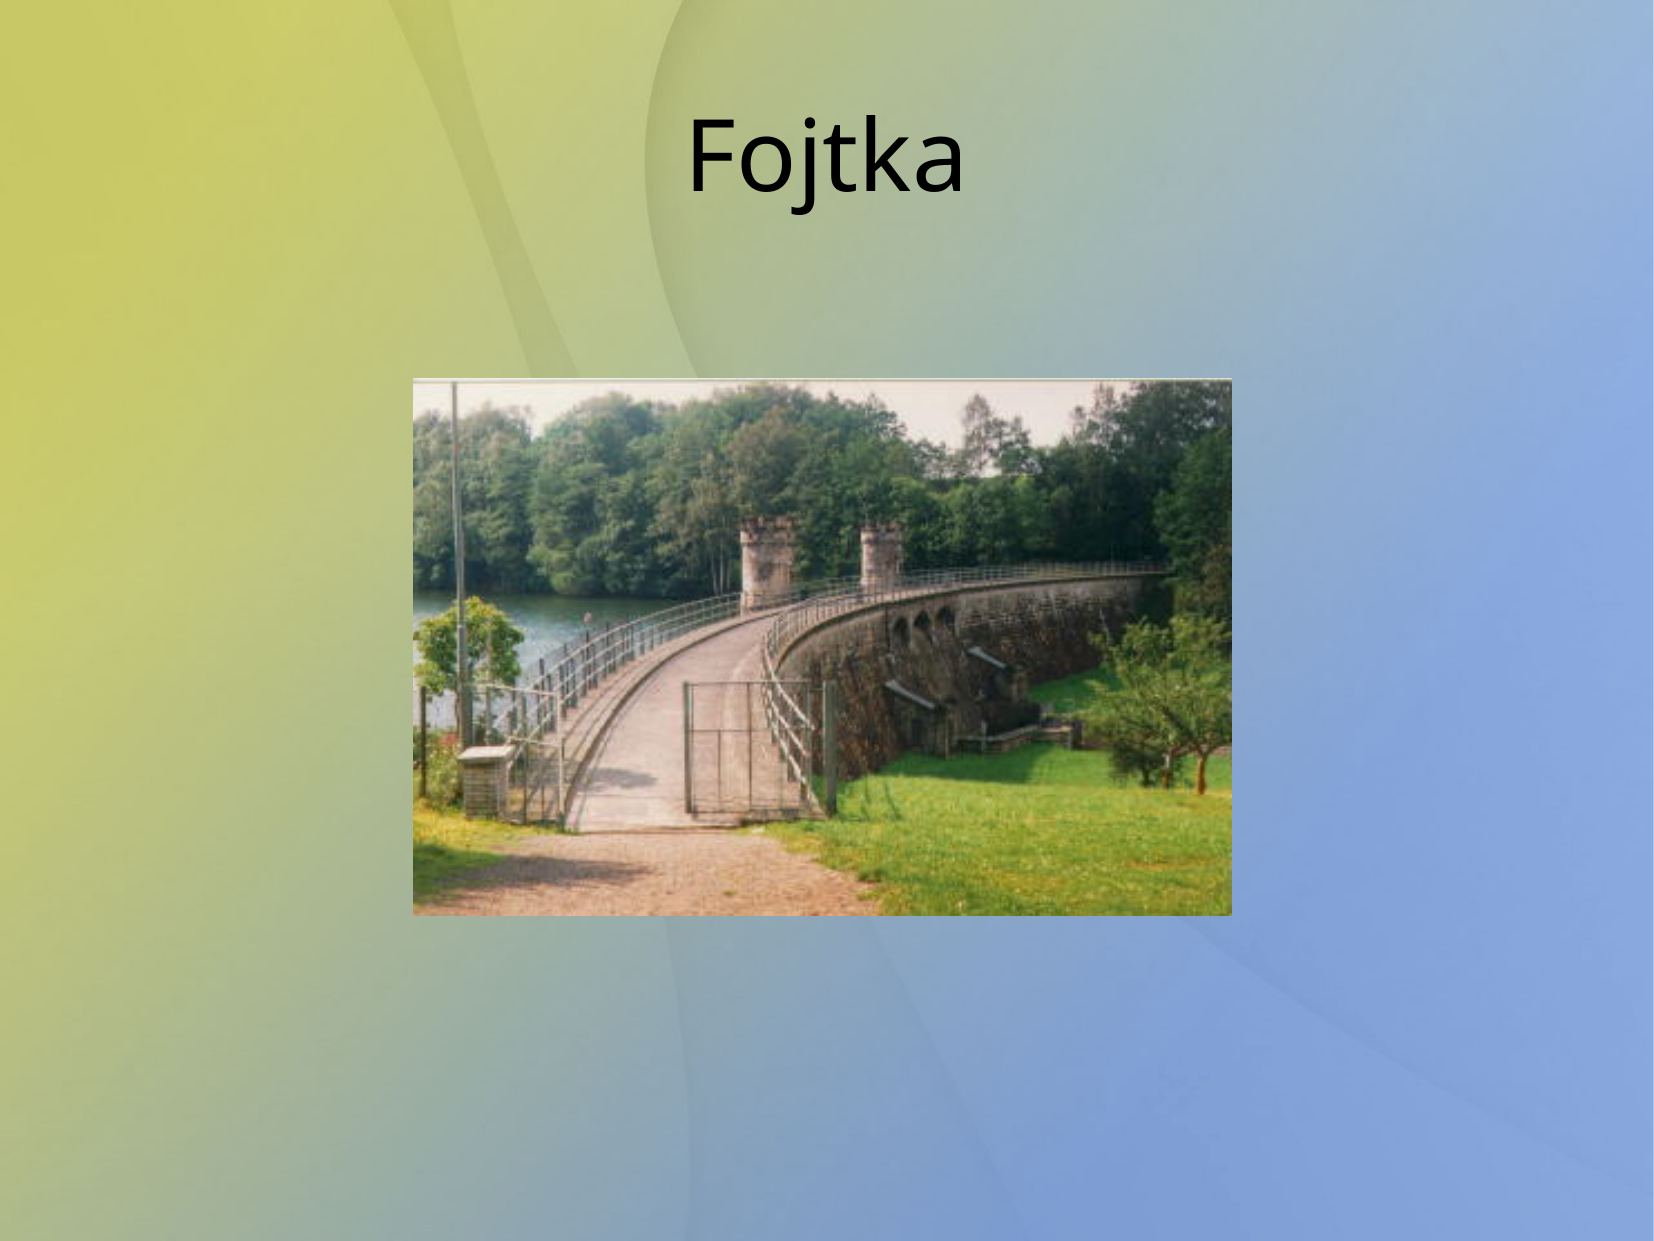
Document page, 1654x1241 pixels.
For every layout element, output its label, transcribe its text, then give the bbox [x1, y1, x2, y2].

picture [0, 0, 1654, 1241]
title Fojtka [82, 49, 1571, 257]
